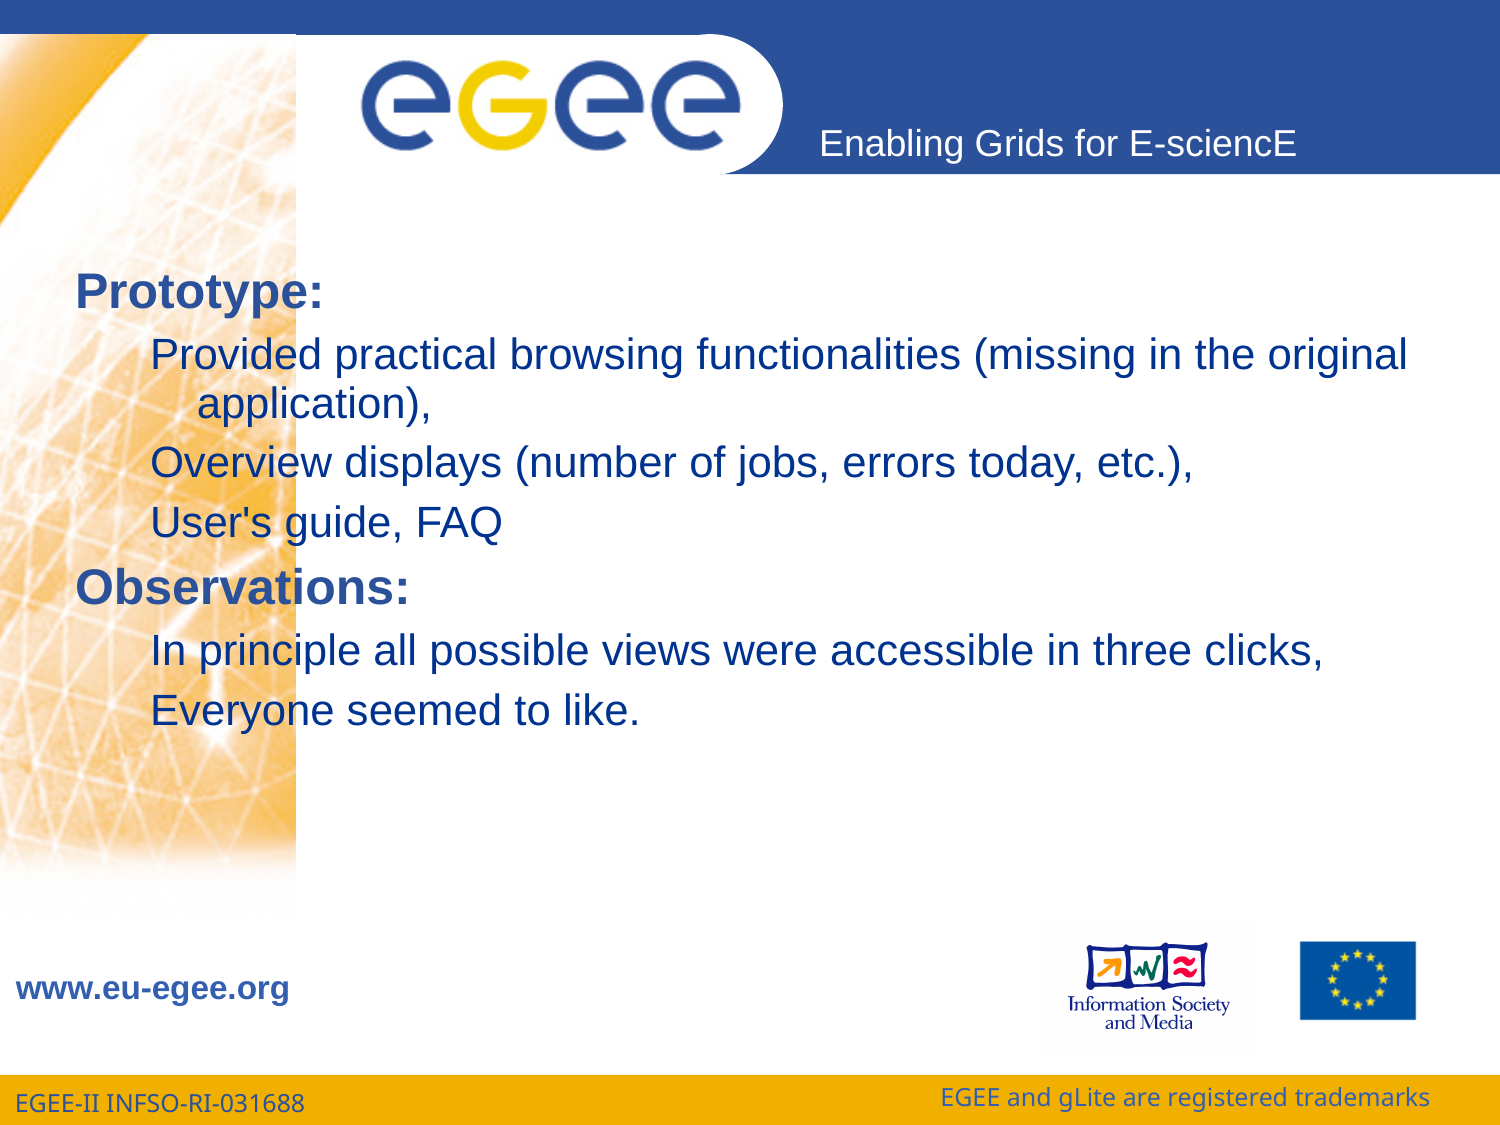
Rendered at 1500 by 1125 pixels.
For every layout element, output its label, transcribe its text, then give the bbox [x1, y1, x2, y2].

list Prototype: Provided practical browsing functionalities (missing in the original application), Overview displays (number of jobs, errors today, etc.), User's guide, FAQ Observations: In principle all possible views were accessible in three clicks, Everyone seemed to like. [75, 263, 1425, 991]
picture [0, 34, 296, 921]
picture [355, 56, 748, 154]
picture [1038, 991, 1258, 1059]
picture [1291, 991, 1424, 1028]
